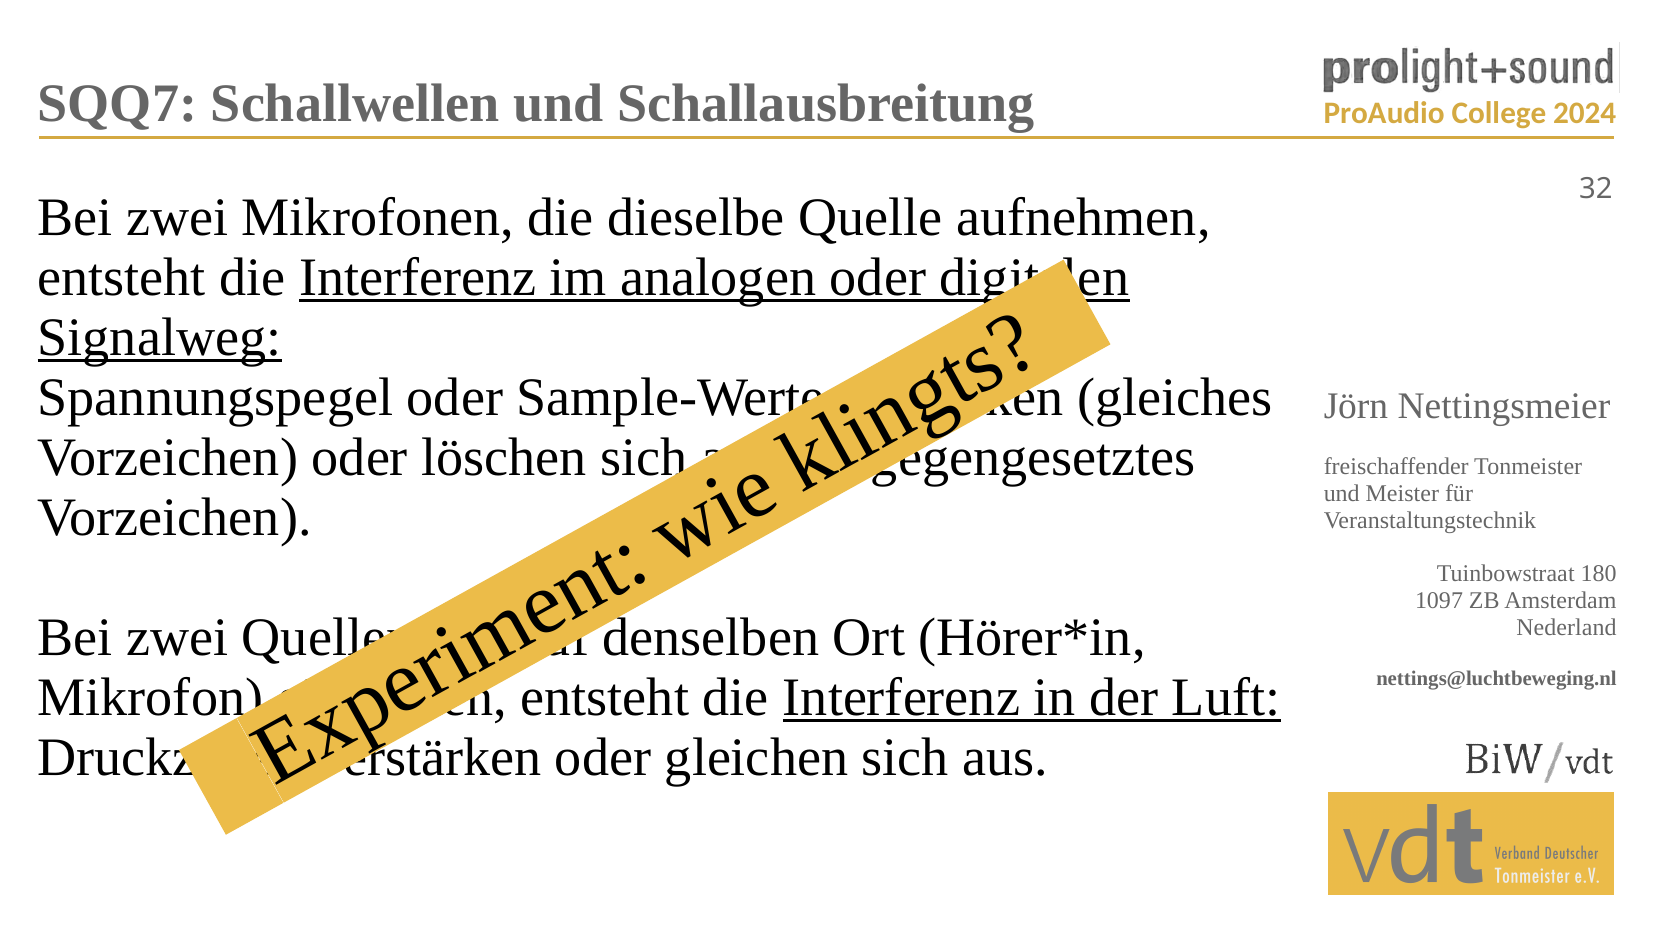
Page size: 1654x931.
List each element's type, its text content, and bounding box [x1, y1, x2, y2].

picture [1318, 42, 1620, 93]
text_box Experiment: wie klingts? [162, 142, 1361, 931]
list Die zweite Quelle kann auch eine Reflexion sein. [1462, 738, 1619, 784]
list Bei zwei Mikrofonen, die dieselbe Quelle aufnehmen, entsteht die Interferenz im analogen oder digitalen Signalweg: Spannungspegel oder Sample-Werte verstärken (gleiches Vorzeichen) oder löschen sich aus (entgegengesetztes Vorzeichen). Bei zwei Quellen, die auf denselben Ort (Hörer*in, Mikrofon) einwirken, entsteht die Interferenz in der Luft: Druckzonen verstärken oder gleichen sich aus. [303, 353, 1313, 913]
title SQQ7: Schallwellen und Schallausbreitung [37, 43, 1275, 164]
list Bei zwei Mikrofonen, die dieselbe Quelle aufnehmen, entsteht die Interferenz im analogen oder digitalen Signalweg: Spannungspegel oder Sample-Werte verstärken (gleiches Vorzeichen) oder löschen sich aus (entgegengesetztes Vorzeichen). Bei zwei Quellen, die auf denselben Ort (Hörer*in, Mikrofon) einwirken, entsteht die Interferenz in der Luft: Druckzonen verstärken oder gleichen sich aus. [37, 187, 1177, 913]
